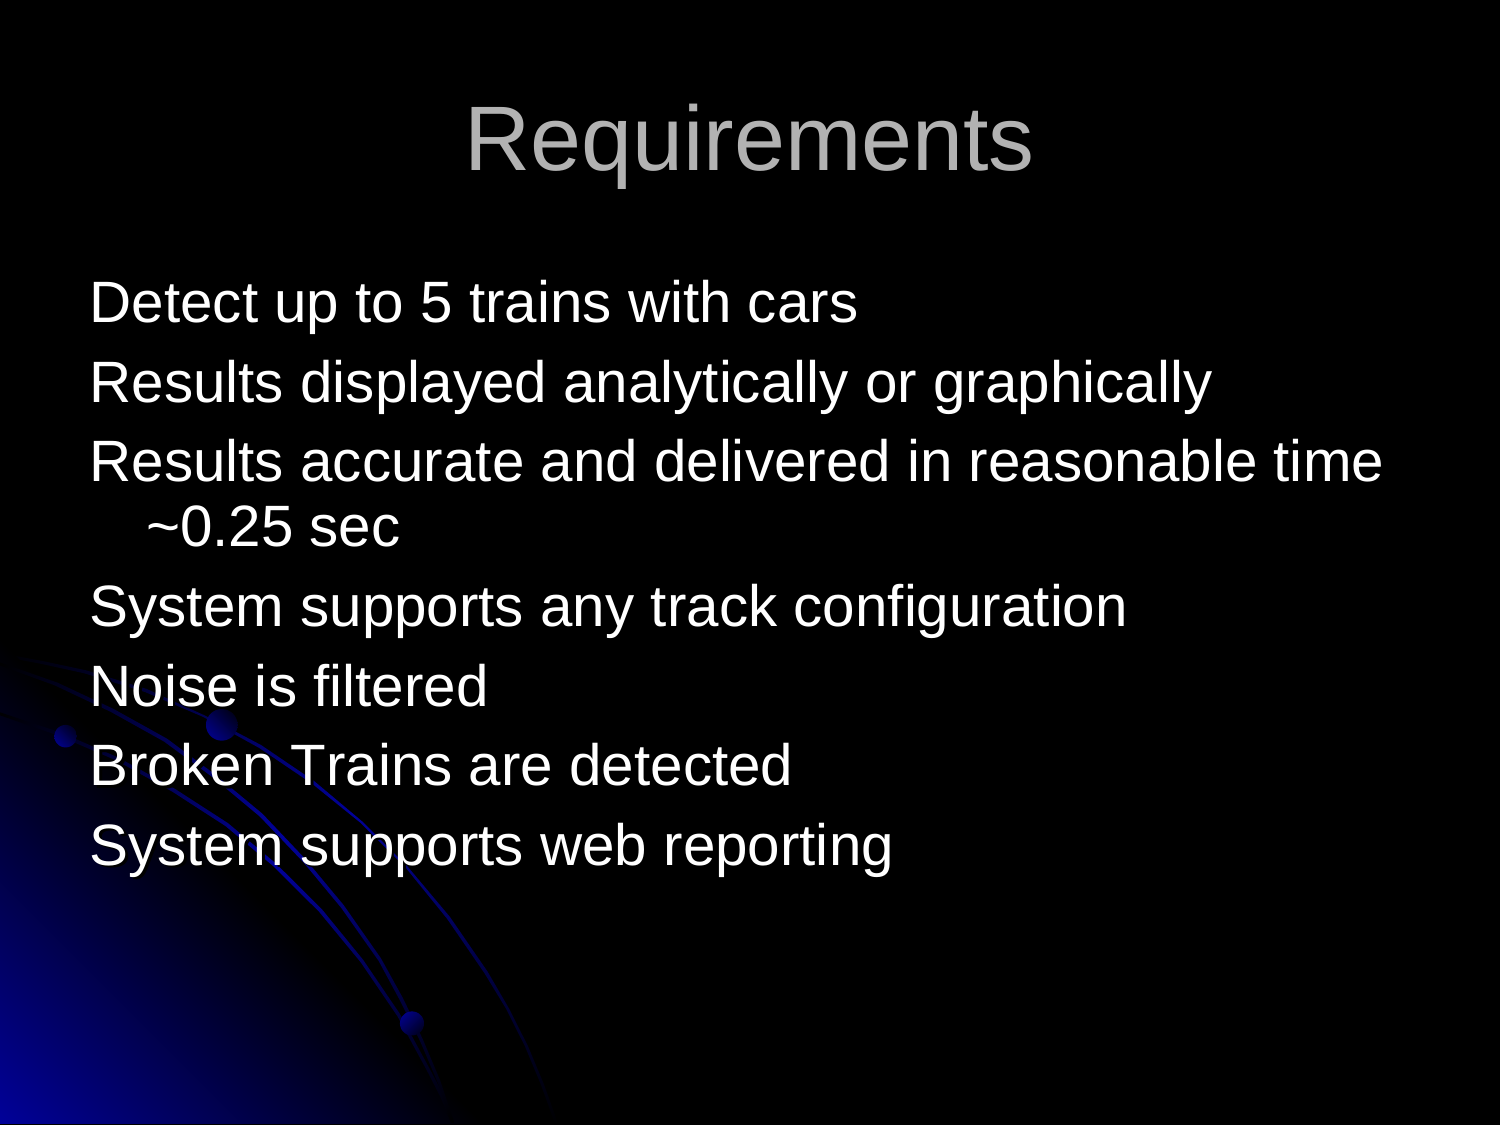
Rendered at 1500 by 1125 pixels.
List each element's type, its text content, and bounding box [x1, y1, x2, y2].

title Requirements [75, 45, 1426, 233]
list Detect up to 5 trains with cars Results displayed analytically or graphically Results accurate and delivered in reasonable time ~0.25 sec System supports any track configuration Noise is filtered Broken Trains are detected System supports web reporting [75, 262, 1426, 1006]
